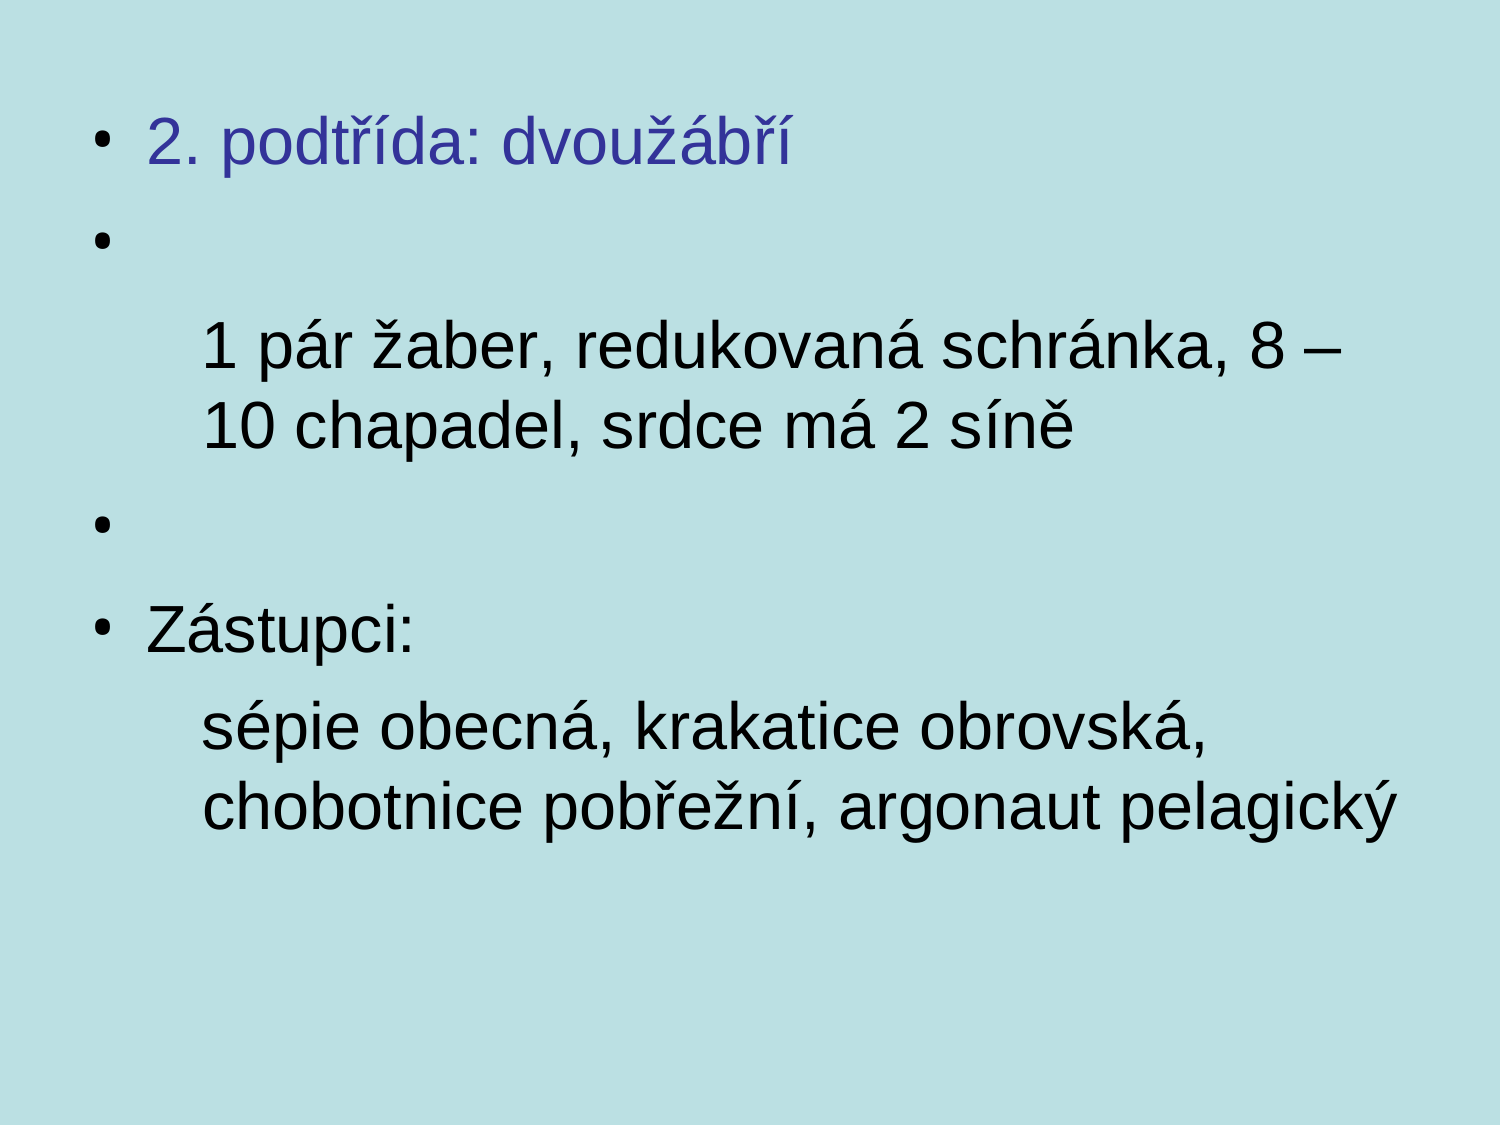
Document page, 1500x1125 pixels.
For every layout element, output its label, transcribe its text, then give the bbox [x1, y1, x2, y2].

list 2. podtřída: dvoužábří 1 pár žaber, redukovaná schránka, 8 – 10 chapadel, srdce má 2 síně Zástupci: sépie obecná, krakatice obrovská, chobotnice pobřežní, argonaut pelagický [75, 90, 1426, 1005]
